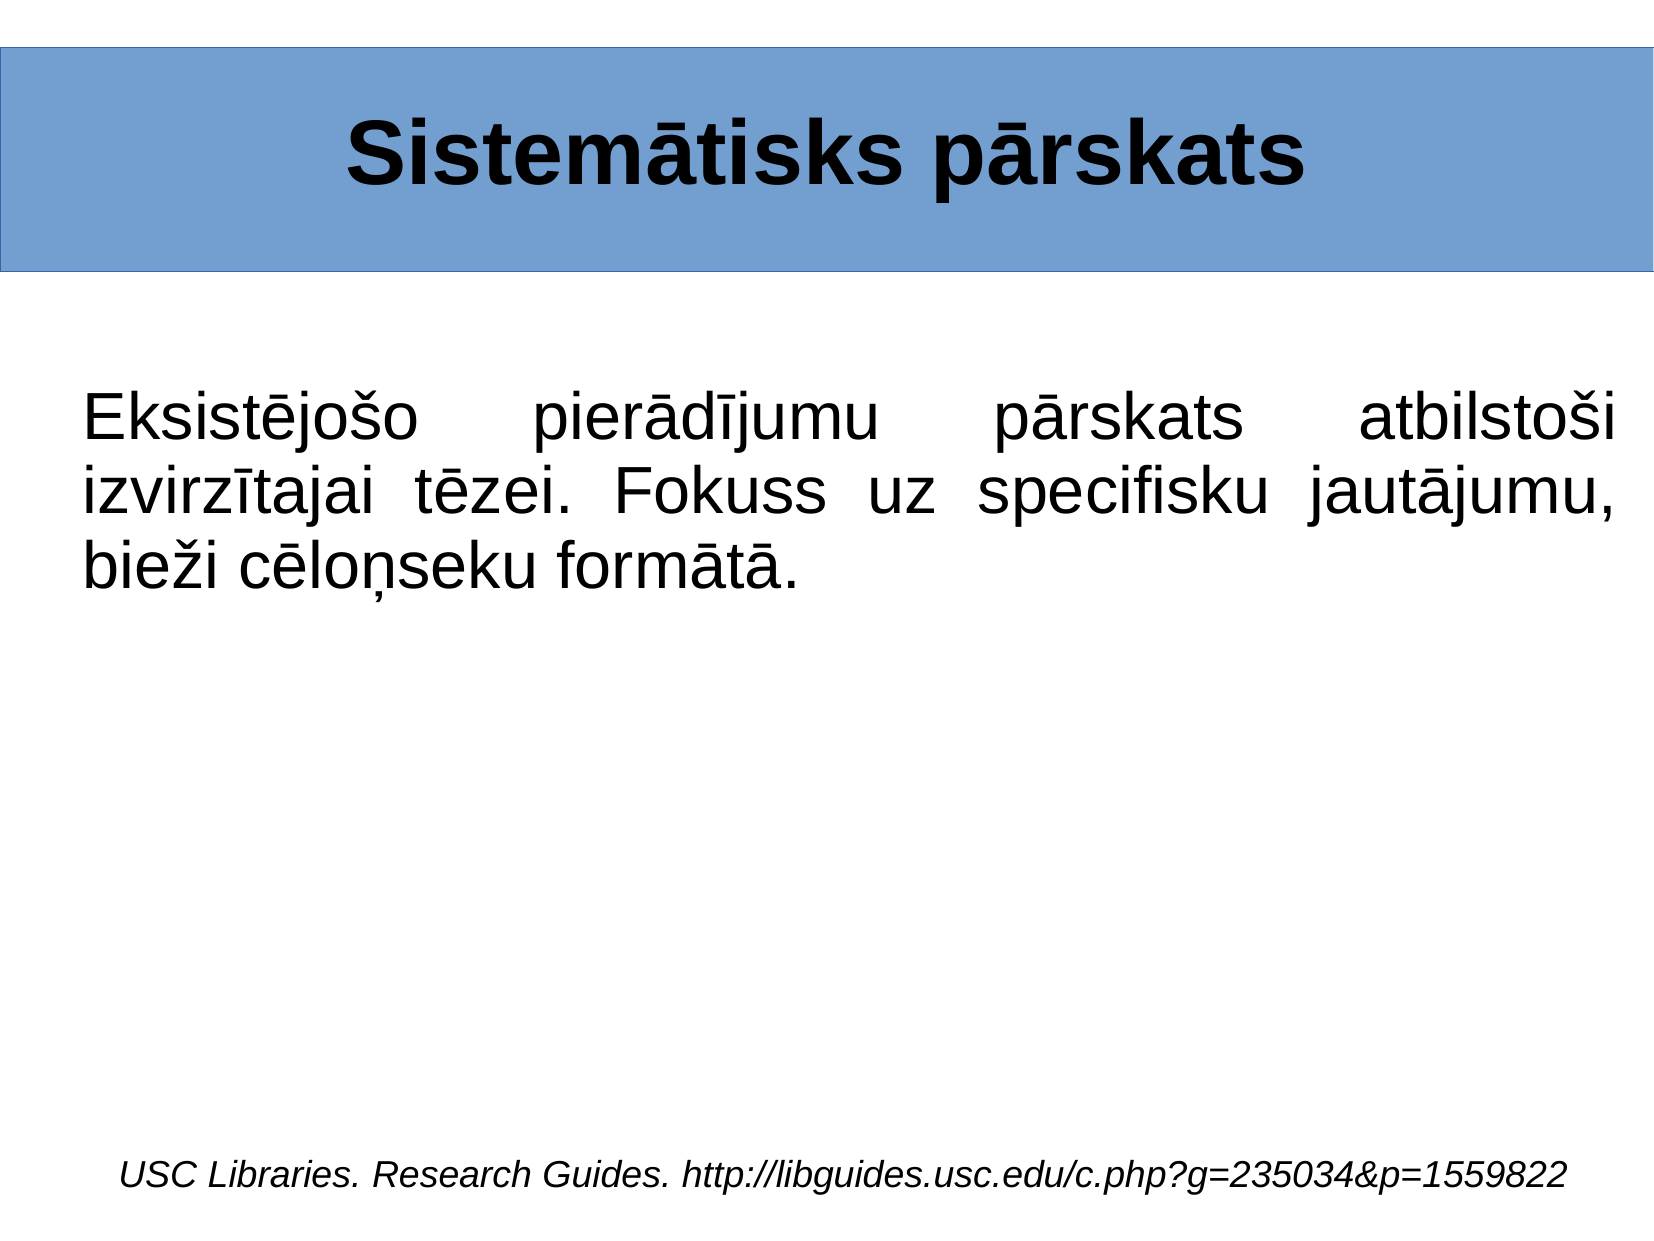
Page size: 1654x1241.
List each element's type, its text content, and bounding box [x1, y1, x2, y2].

text_box USC Libraries. Research Guides. http://libguides.usc.edu/c.php?g=235034&p=1559822 [103, 1145, 1583, 1203]
title Sistemātisks pārskats [82, 49, 1571, 257]
list Eksistējošo pierādījumu pārskats atbilstoši izvirzītajai tēzei. Fokuss uz specifisku jautājumu, bieži cēloņseku formātā. [82, 378, 1619, 1099]
text_box [0, 47, 1654, 272]
